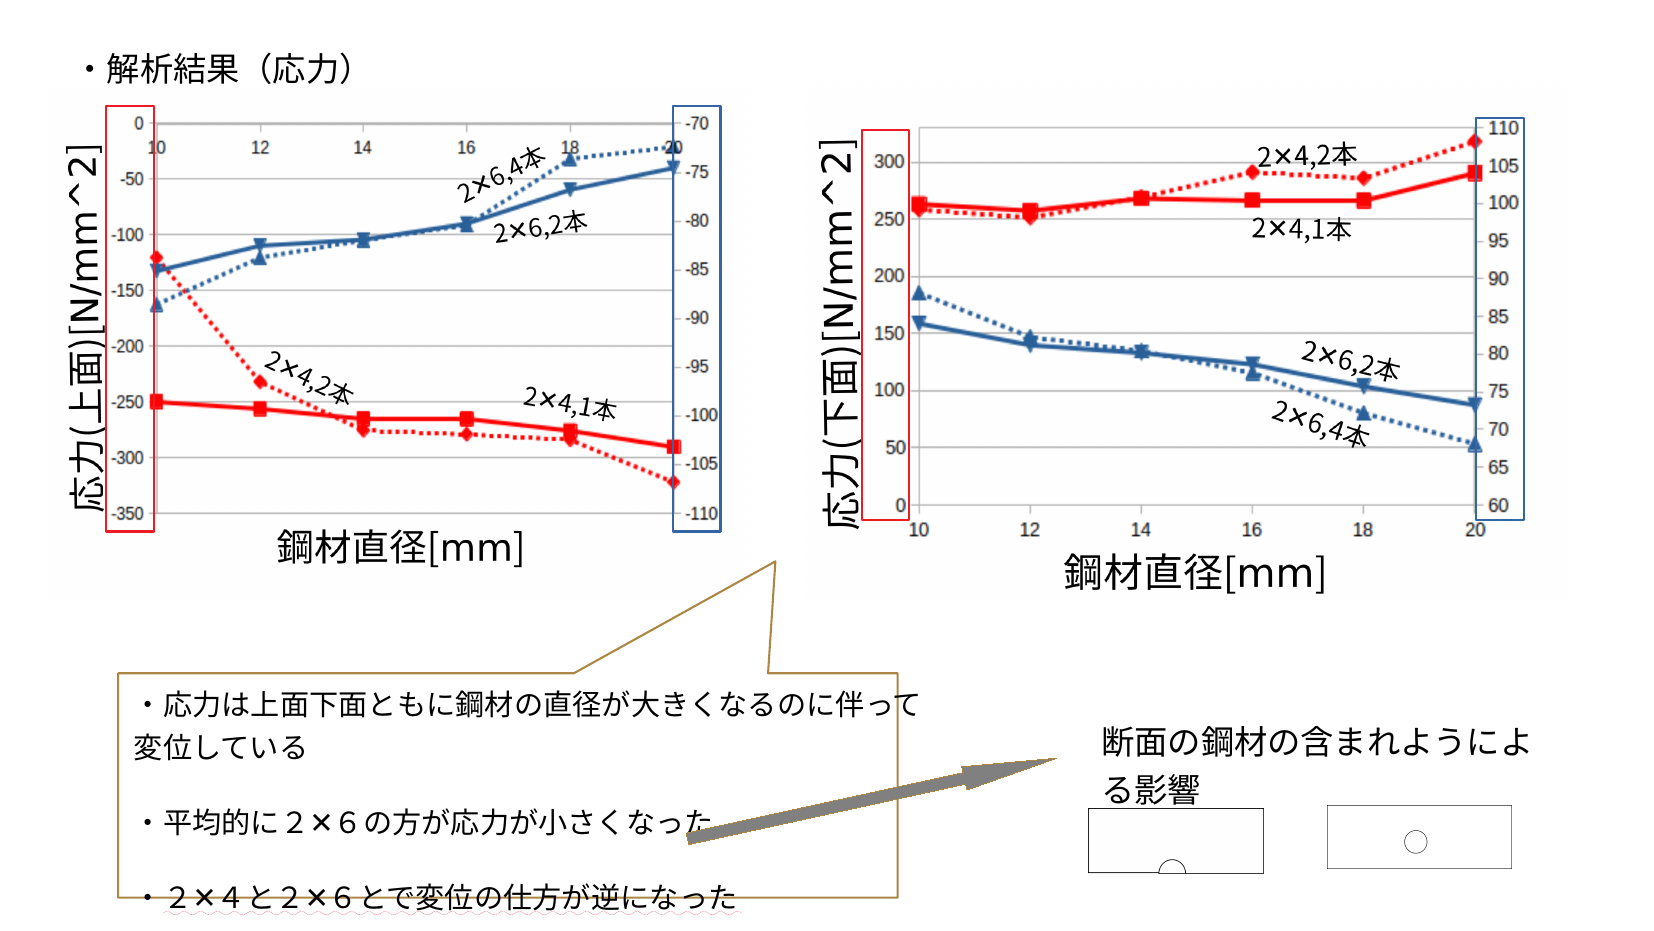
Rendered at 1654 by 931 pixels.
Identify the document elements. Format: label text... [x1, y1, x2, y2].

text_box [862, 129, 910, 520]
picture [1327, 805, 1512, 869]
text_box [106, 106, 154, 532]
text_box [686, 758, 1057, 845]
text_box [673, 106, 721, 532]
text_box ・解析結果（応力） [59, 35, 615, 84]
picture [47, 82, 750, 602]
text_box 断面の鋼材の含まれようによる影響 [1086, 708, 1560, 790]
text_box [1476, 118, 1524, 520]
text_box ・応力は上面下面ともに鋼材の直径が大きくなるのに伴って 変位している ・平均的に２✕６の方が応力が小さくなった ・２✕４と２✕６とで変位の仕方が逆になった [118, 561, 898, 898]
picture [803, 81, 1573, 603]
picture [1088, 808, 1264, 875]
